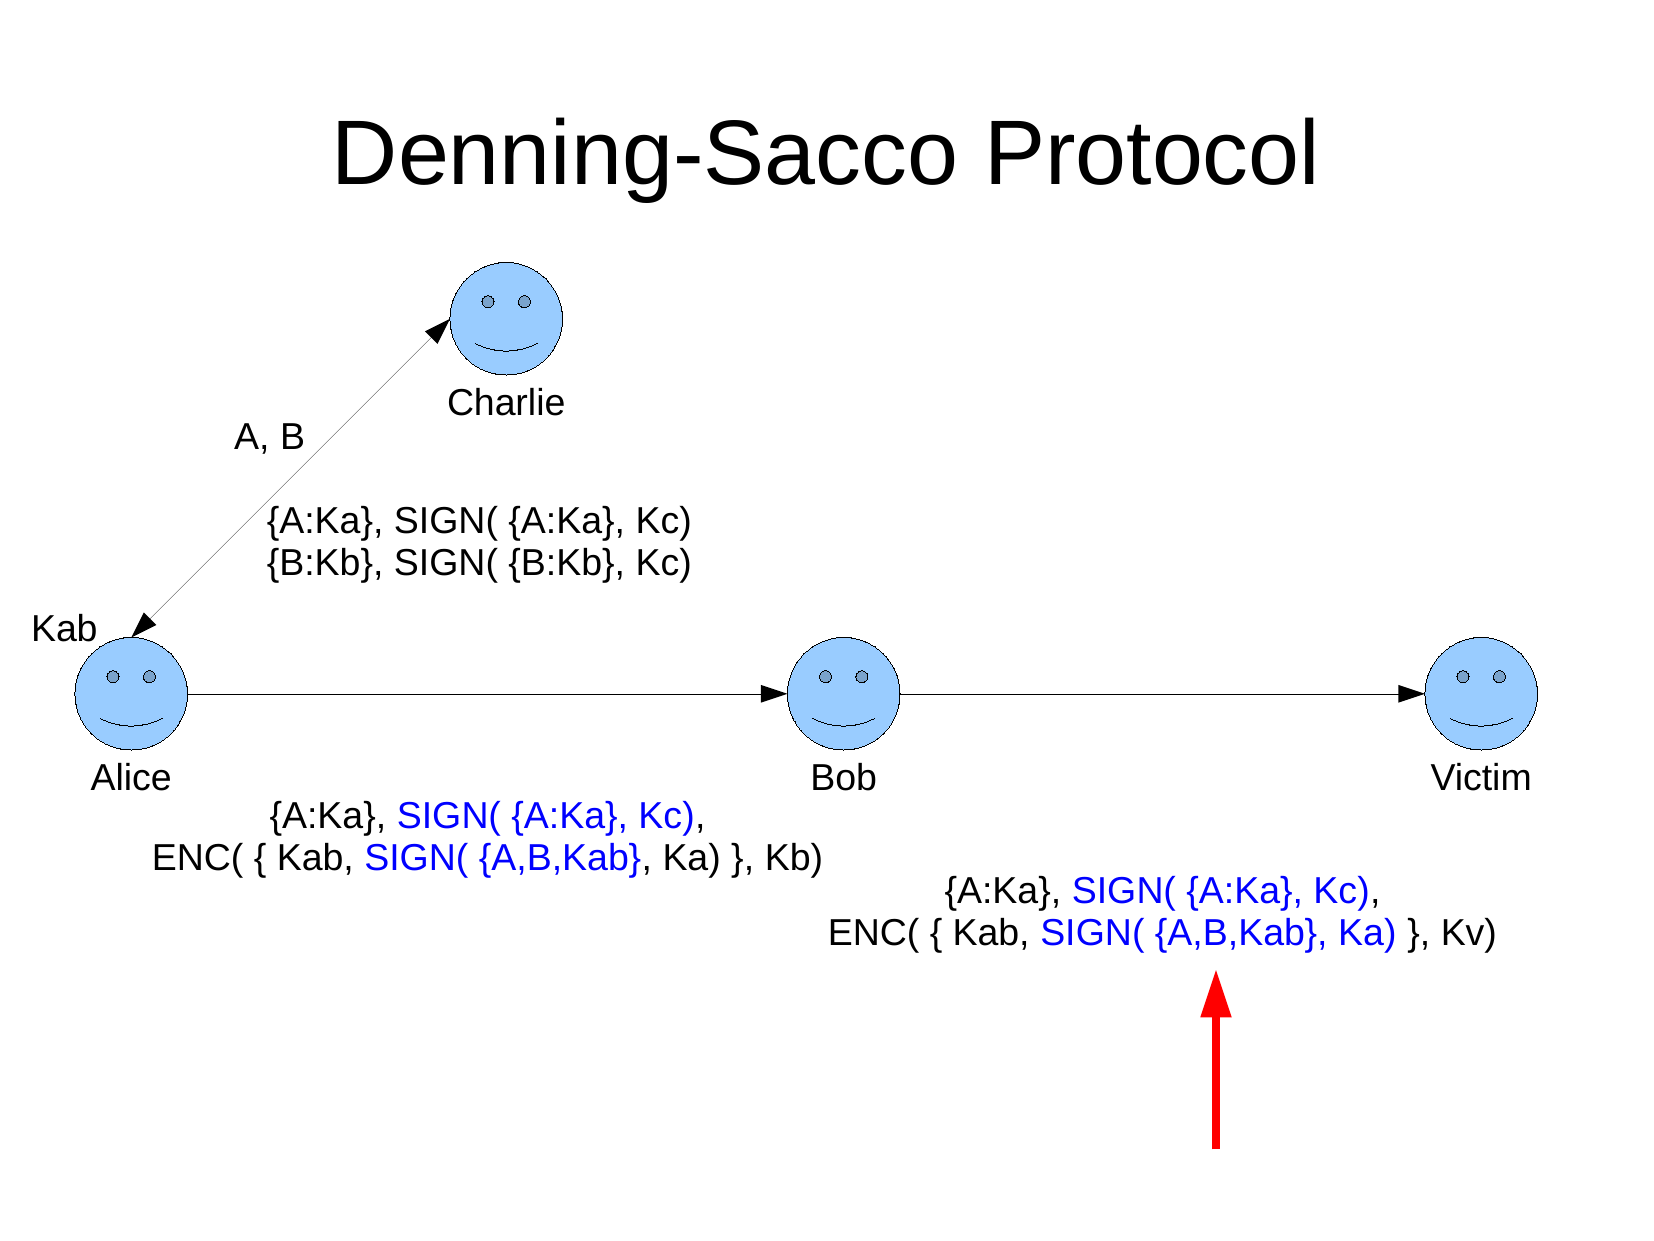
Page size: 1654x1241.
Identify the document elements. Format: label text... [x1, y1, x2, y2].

title Denning-Sacco Protocol [82, 49, 1571, 257]
text_box Charlie [449, 262, 563, 376]
text_box Bob [787, 653, 901, 751]
text_box Alice [74, 637, 188, 751]
text_box [629, 595, 1037, 653]
text_box Kab [16, 600, 113, 657]
text_box Victim [1424, 637, 1538, 751]
text_box {A:Ka}, SIGN( {A:Ka}, Kc), ENC( { Kab, SIGN( {A,B,Kab}, Ka) }, Kv) [750, 862, 1576, 962]
text_box {A:Ka}, SIGN( {A:Ka}, Kc), ENC( { Kab, SIGN( {A,B,Kab}, Ka) }, Kb) [75, 787, 901, 887]
